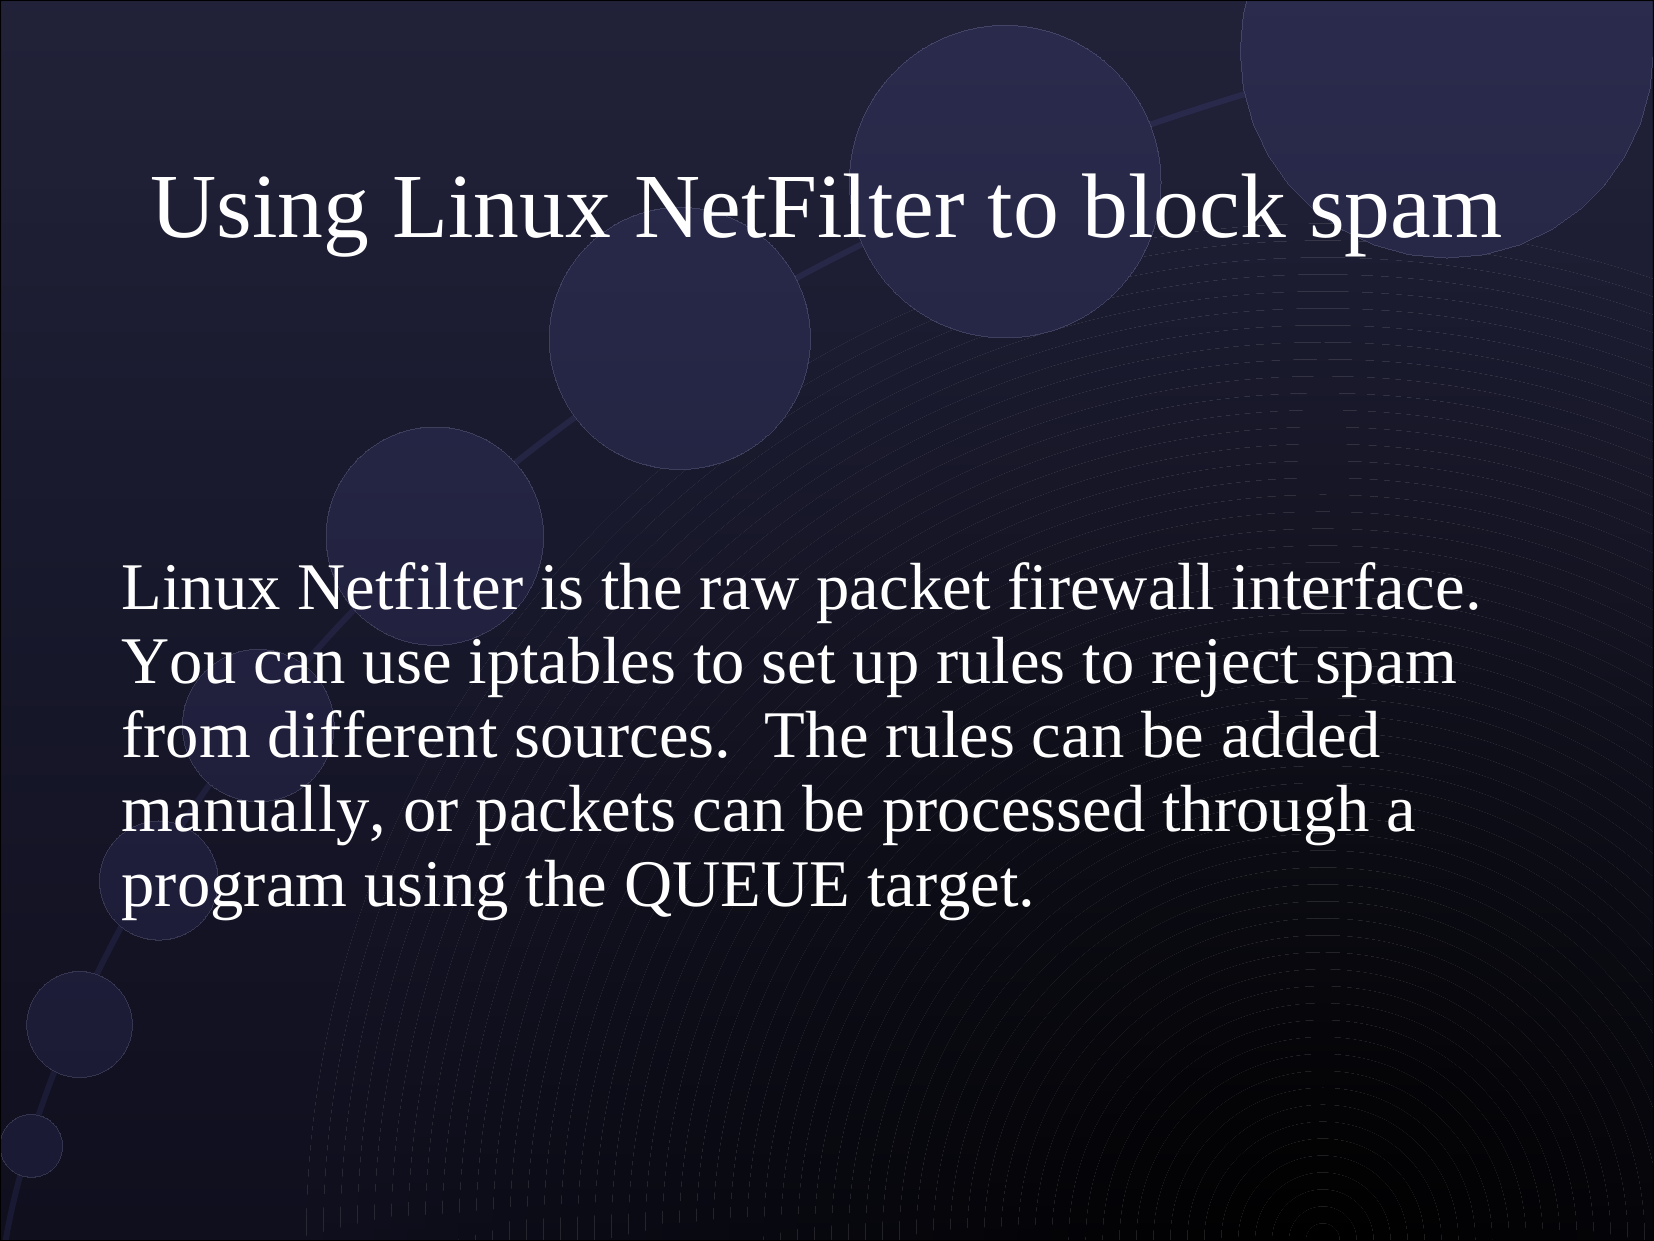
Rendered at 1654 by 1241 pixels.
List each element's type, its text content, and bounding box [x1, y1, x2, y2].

title Using Linux NetFilter to block spam [121, 95, 1534, 318]
subtitle Linux Netfilter is the raw packet firewall interface. You can use iptables to set up rules to reject spam from different sources. The rules can be added manually, or packets can be processed through a program using the QUEUE target. [121, 344, 1534, 1127]
